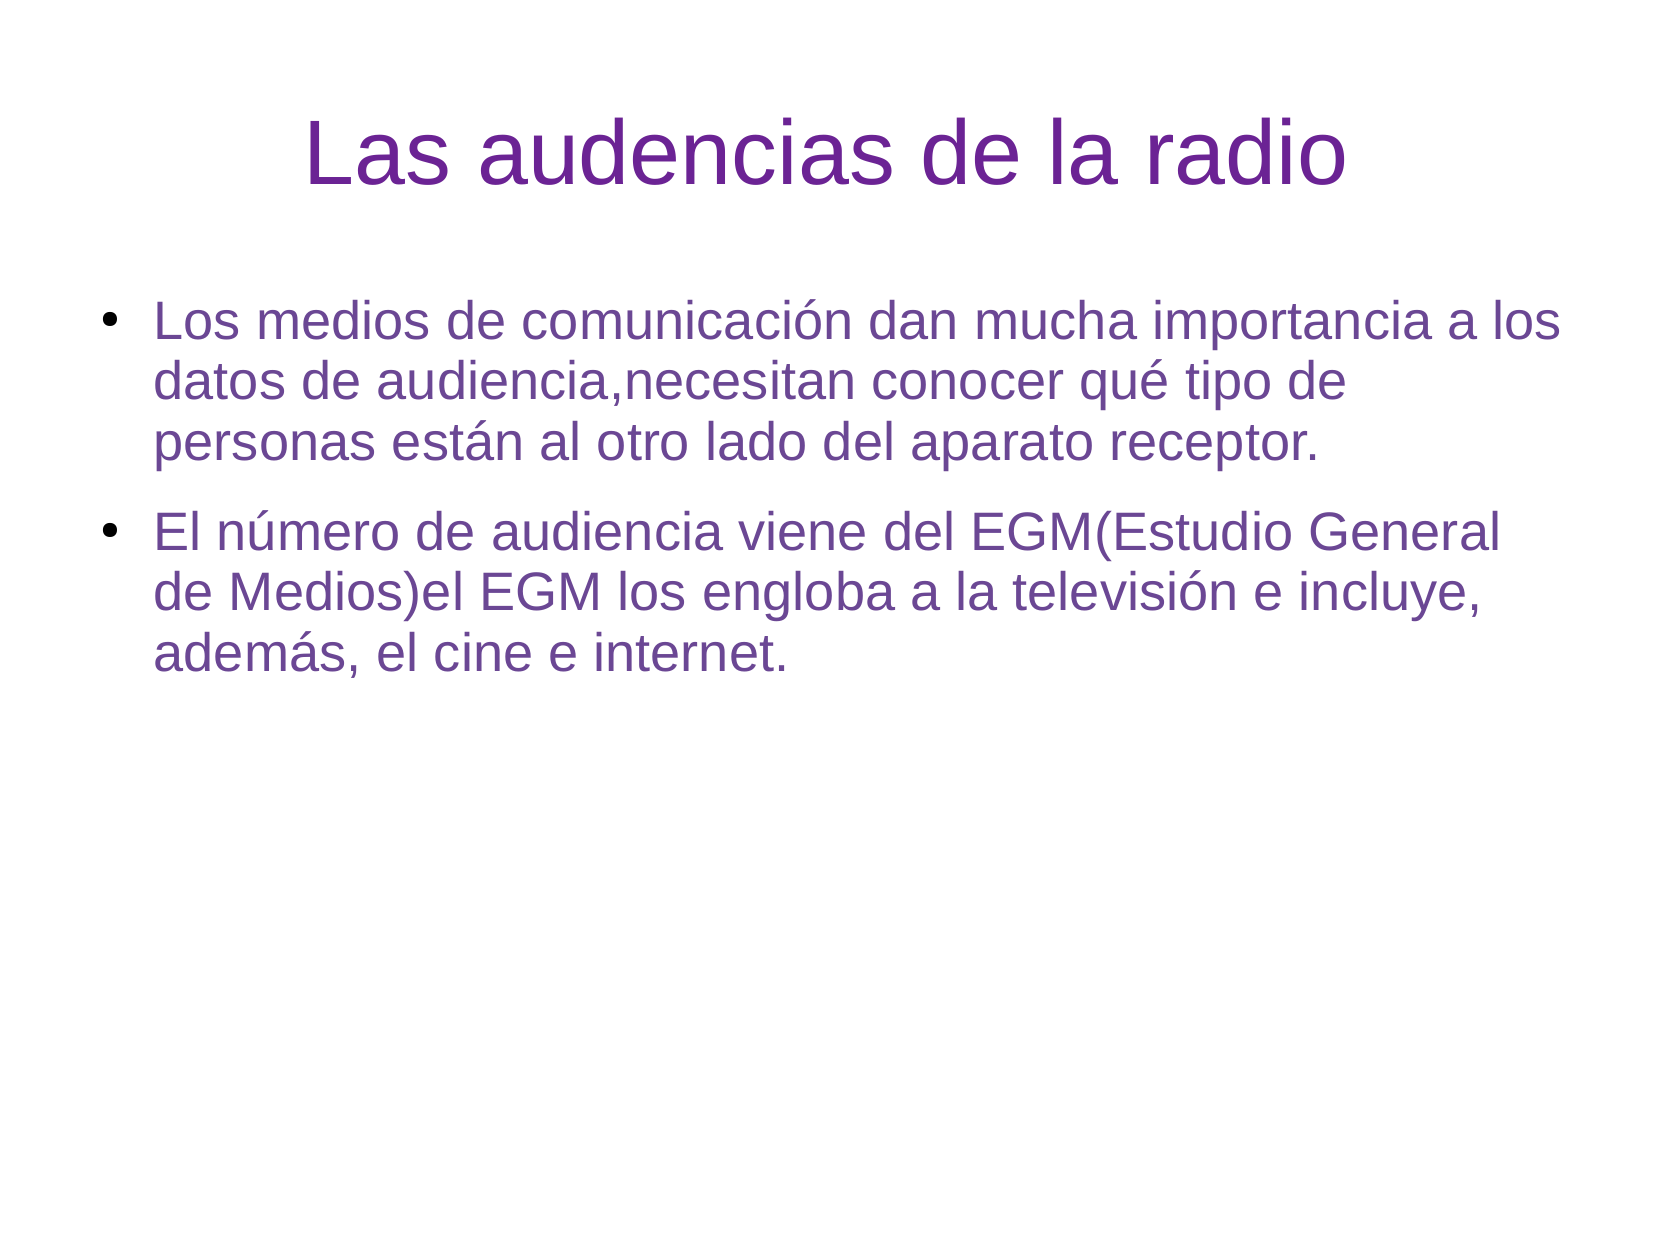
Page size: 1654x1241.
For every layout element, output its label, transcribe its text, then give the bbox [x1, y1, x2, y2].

list Los medios de comunicación dan mucha importancia a los datos de audiencia,necesitan conocer qué tipo de personas están al otro lado del aparato receptor. El número de audiencia viene del EGM(Estudio General de Medios)el EGM los engloba a la televisión e incluye, además, el cine e internet. [82, 290, 1571, 1109]
title Las audencias de la radio [82, 49, 1571, 257]
